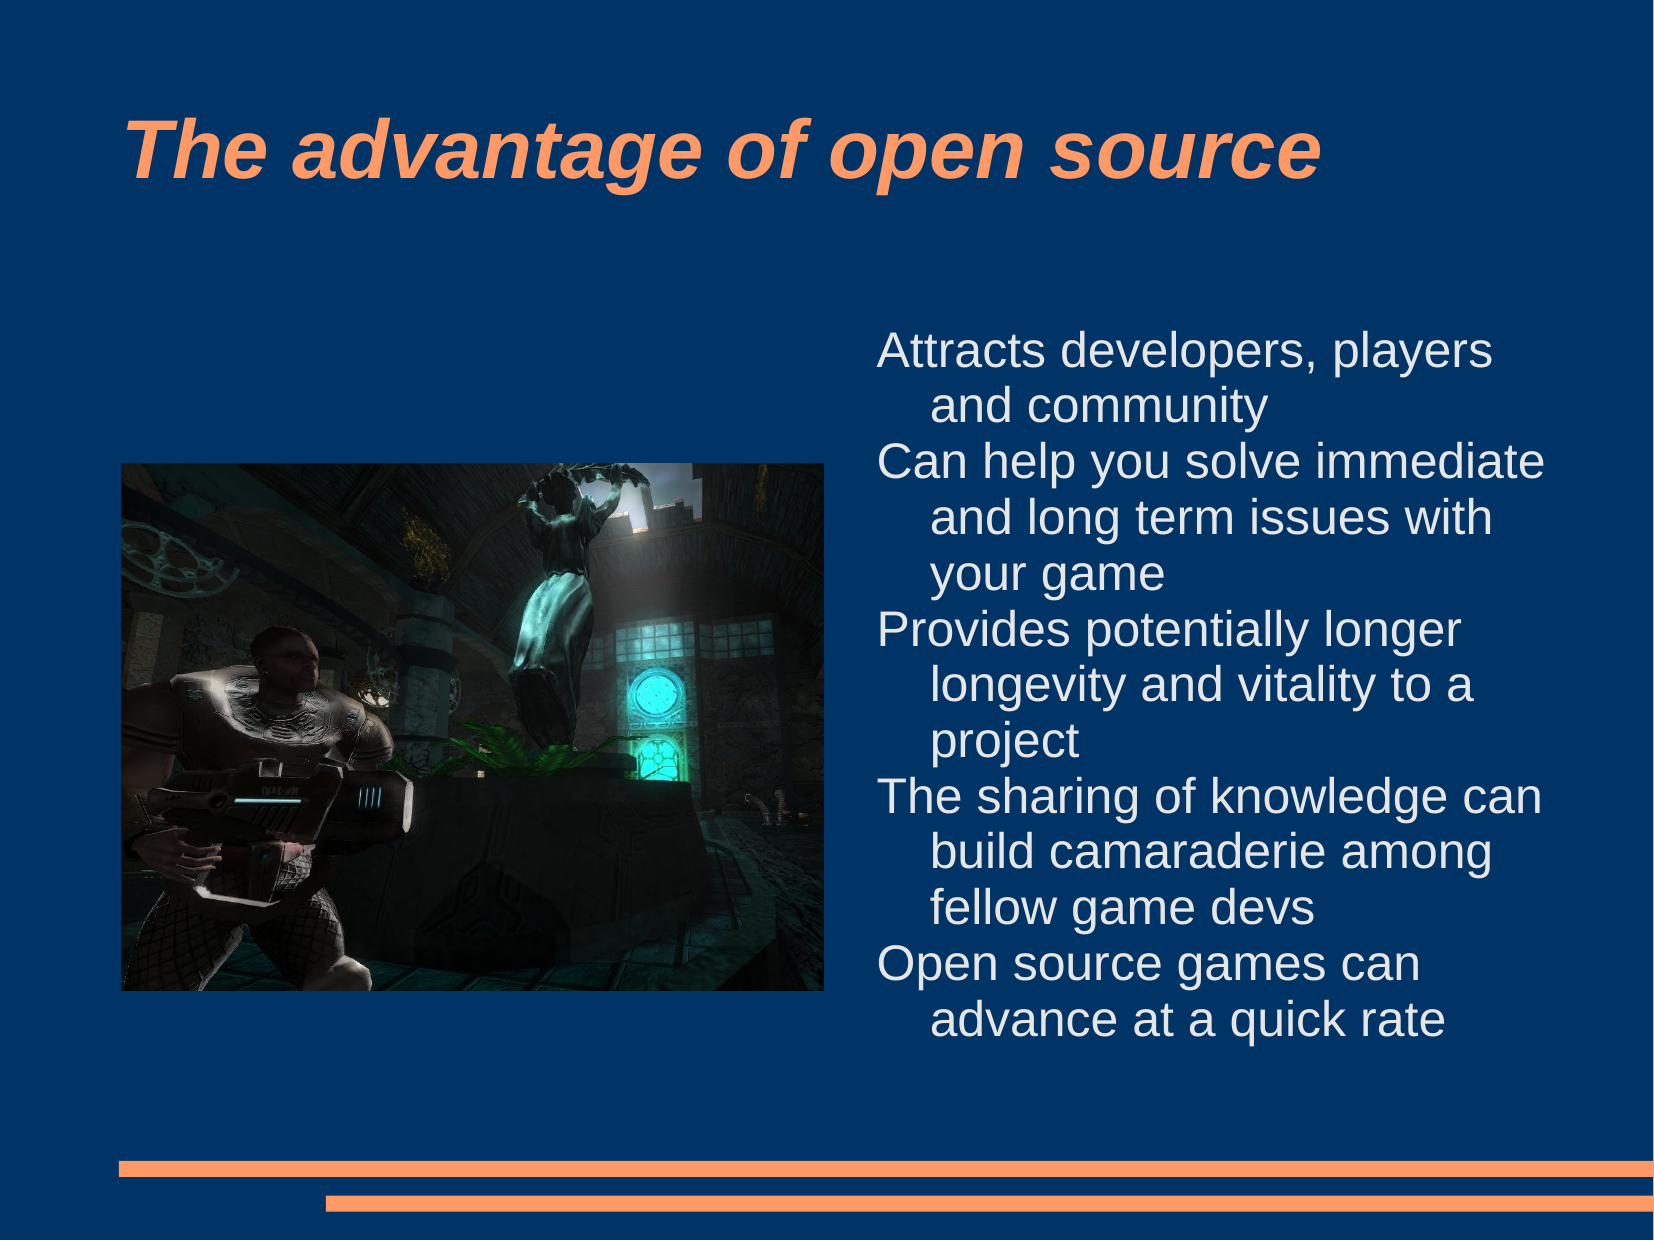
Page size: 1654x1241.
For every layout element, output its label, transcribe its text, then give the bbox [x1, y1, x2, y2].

list Attracts developers, players and community Can help you solve immediate and long term issues with your game Provides potentially longer longevity and vitality to a project The sharing of knowledge can build camaraderie among fellow game devs Open source games can advance at a quick rate [858, 322, 1562, 1118]
title The advantage of open source [121, 46, 1534, 254]
picture [121, 463, 824, 991]
